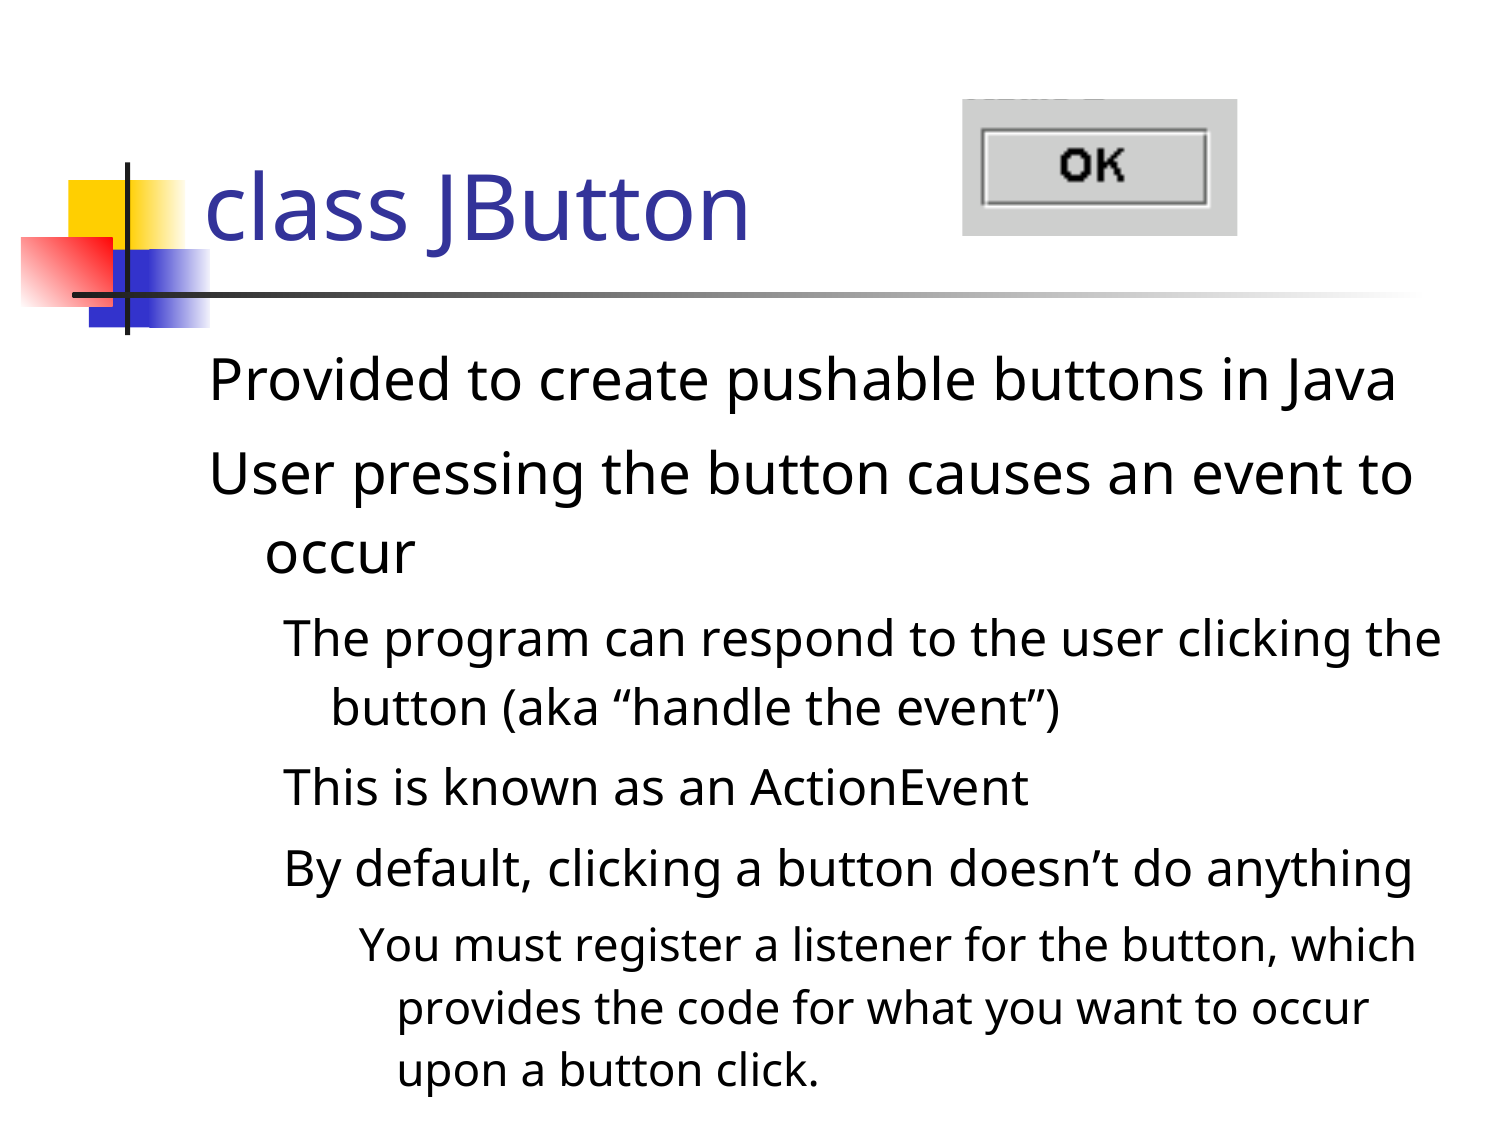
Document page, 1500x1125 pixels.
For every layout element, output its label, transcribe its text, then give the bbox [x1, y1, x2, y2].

title class JButton [188, 35, 1468, 276]
picture [962, 99, 1238, 236]
list Provided to create pushable buttons in Java User pressing the button causes an event to occur The program can respond to the user clicking the button (aka “handle the event”) This is known as an ActionEvent By default, clicking a button doesn’t do anything You must register a listener for the button, which provides the code for what you want to occur upon a button click. [193, 331, 1469, 1030]
